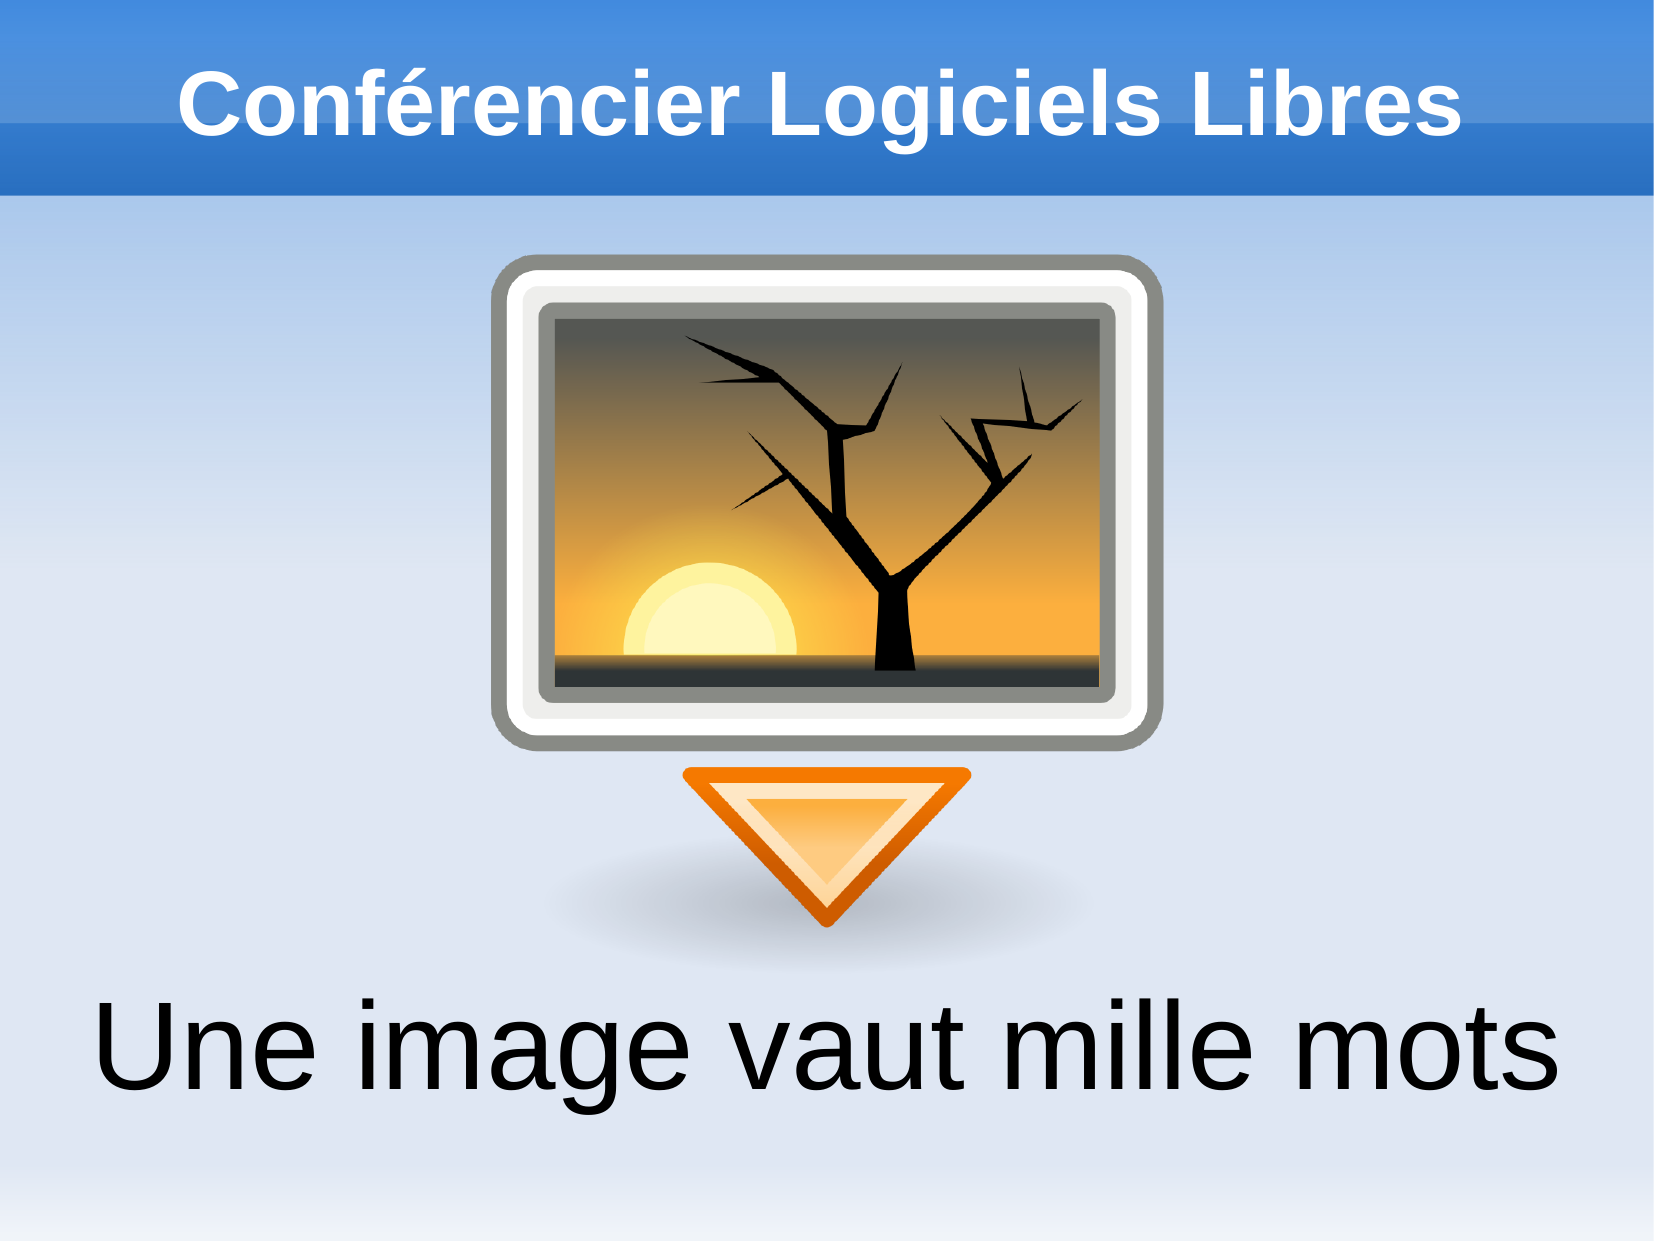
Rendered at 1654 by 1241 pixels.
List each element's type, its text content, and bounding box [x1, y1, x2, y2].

picture [0, 0, 1654, 1241]
title Conférencier Logiciels Libres [76, 0, 1565, 208]
text_box Une image vaut mille mots [75, 968, 1579, 1139]
